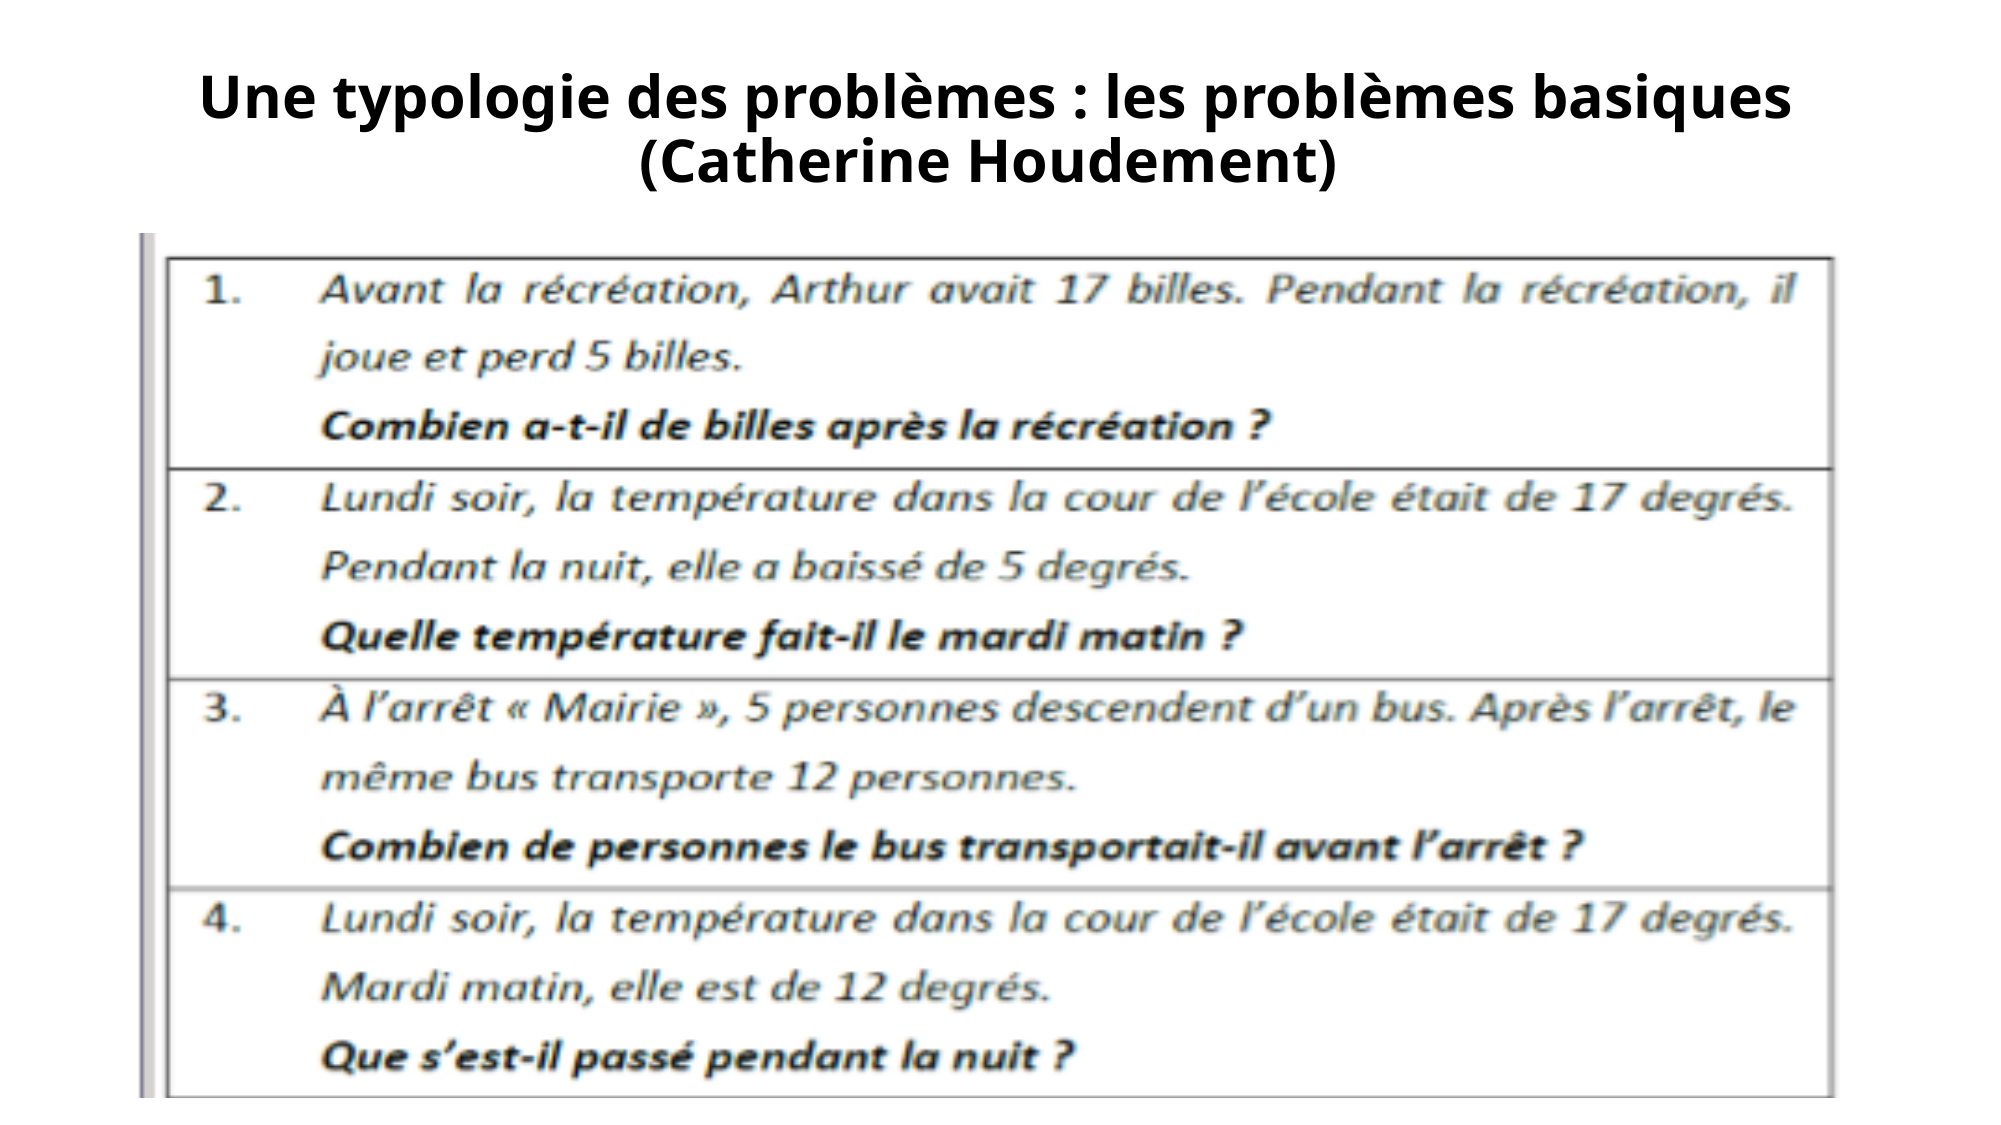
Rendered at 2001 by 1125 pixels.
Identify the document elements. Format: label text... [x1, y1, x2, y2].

picture [137, 233, 1856, 1098]
title Une typologie des problèmes : les problèmes basiques (Catherine Houdement) [137, 59, 1856, 204]
